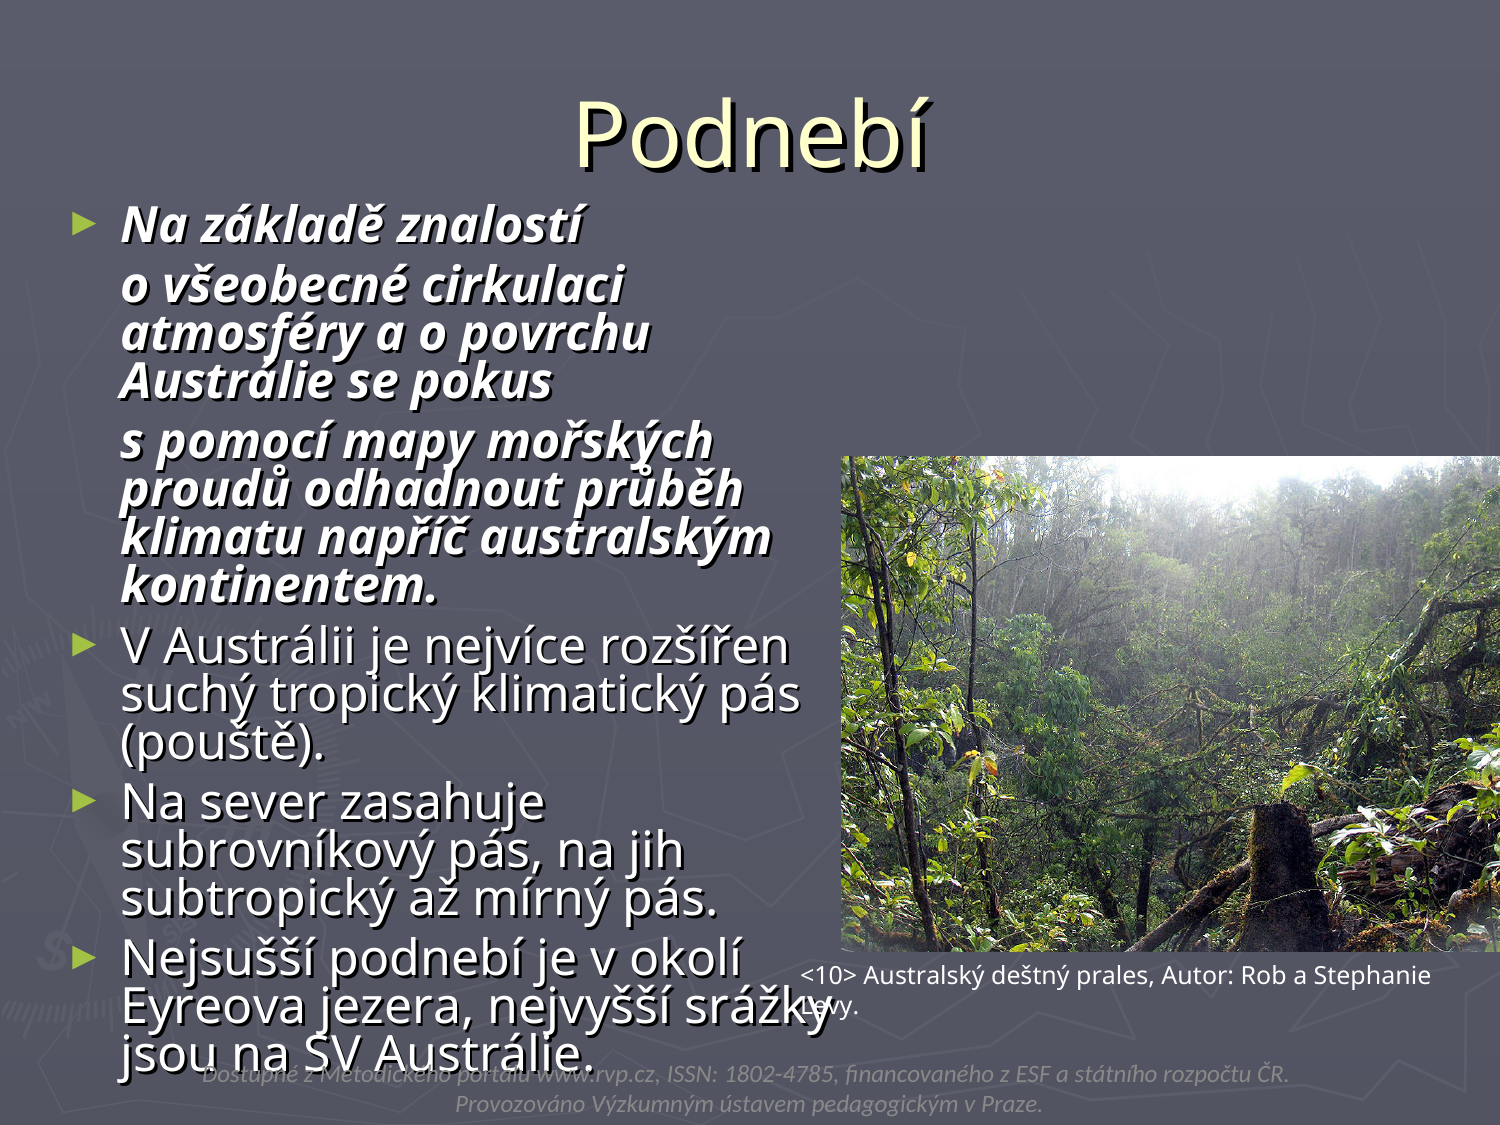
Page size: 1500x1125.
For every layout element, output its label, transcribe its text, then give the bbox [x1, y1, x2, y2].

title Podnebí [49, 37, 1451, 225]
text_box Dostupné z Metodického portálu www.rvp.cz, ISSN: 1802-4785, financovaného z ESF a státního rozpočtu ČR. Provozováno Výzkumným ústavem pedagogickým v Praze. [0, 1049, 1500, 1125]
picture [841, 456, 1500, 952]
list Na základě znalostí o všeobecné cirkulaci atmosféry a o povrchu Austrálie se pokus s pomocí mapy mořských proudů odhadnout průběh klimatu napříč australským kontinentem. V Austrálii je nejvíce rozšířen suchý tropický klimatický pás (pouště). Na sever zasahuje subrovníkový pás, na jih subtropický až mírný pás. Nejsušší podnebí je v okolí Eyreova jezera, nejvyšší srážky jsou na SV Austrálie. [49, 196, 880, 1049]
text_box <10> Australský deštný prales, Autor: Rob a Stephanie Levy. [785, 952, 1500, 1028]
